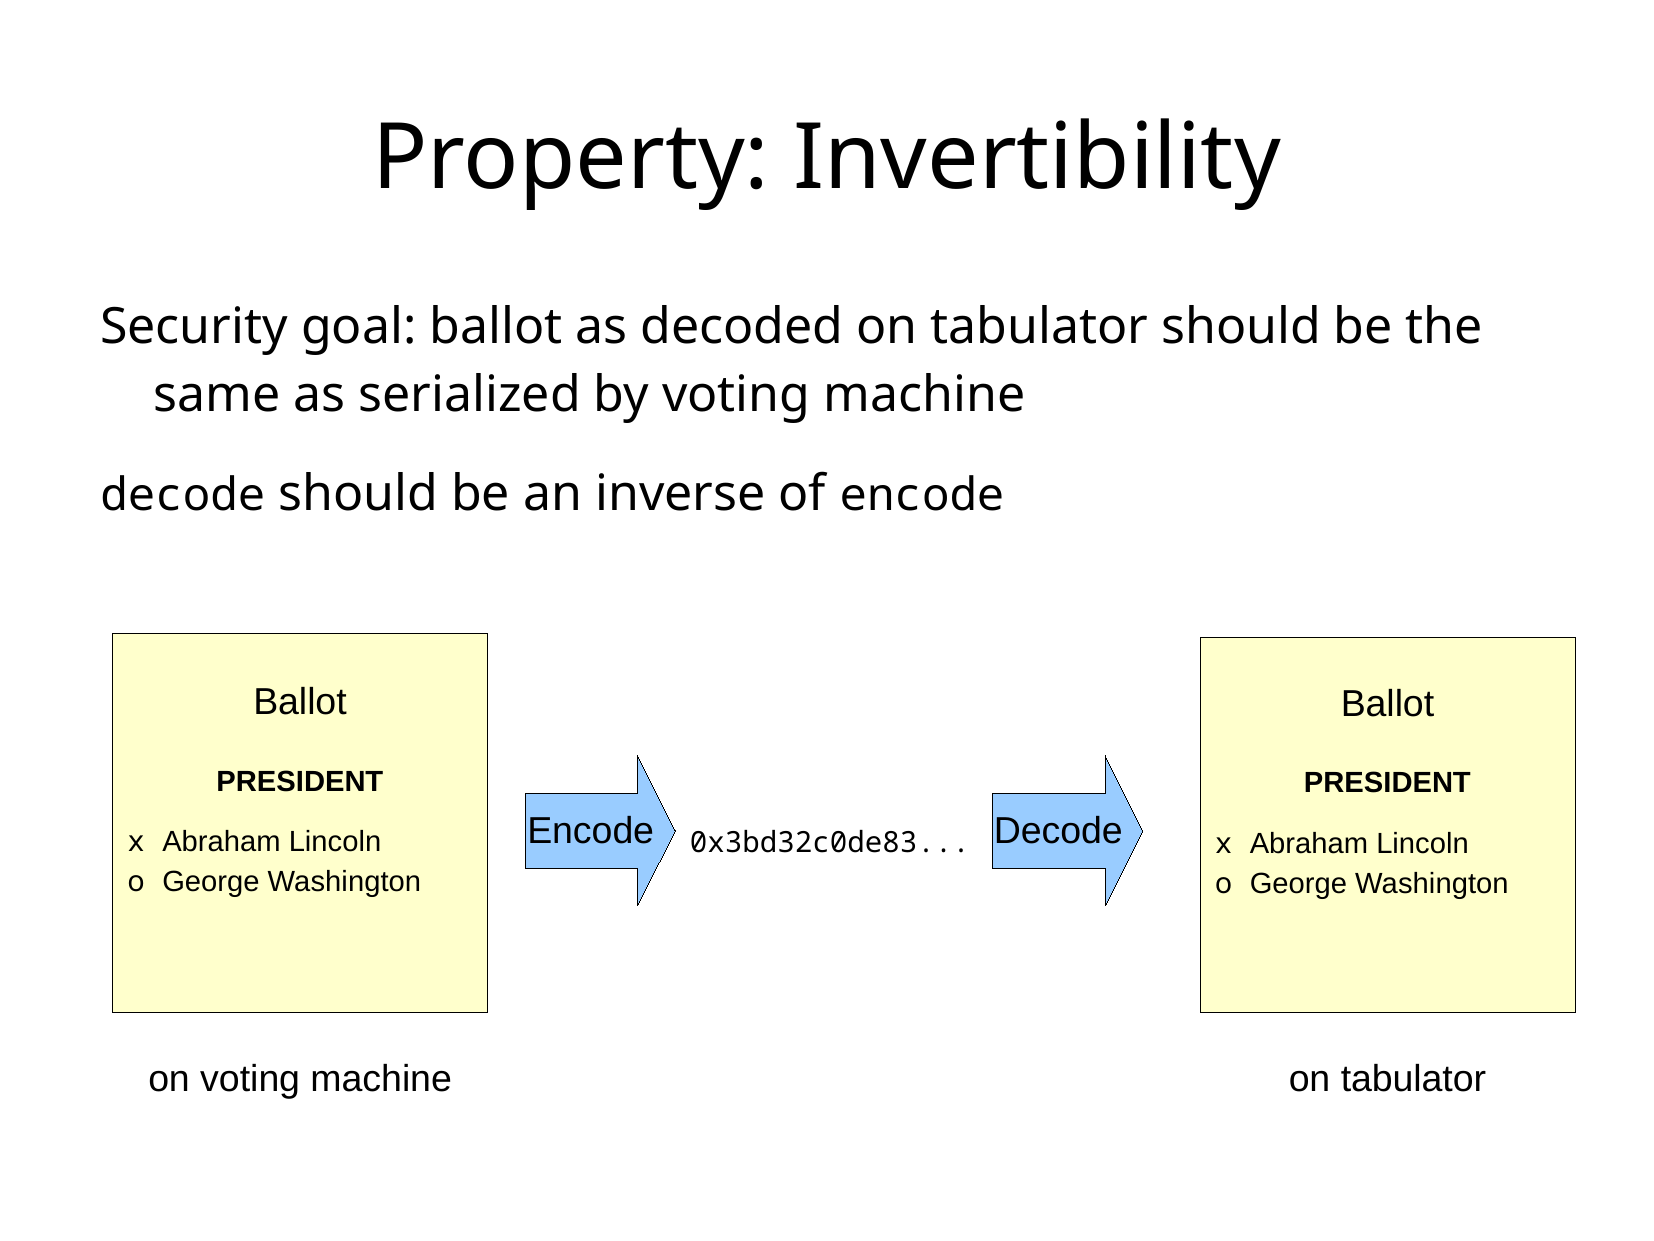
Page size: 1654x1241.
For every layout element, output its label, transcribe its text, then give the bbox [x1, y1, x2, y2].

text_box Decode [992, 755, 1143, 906]
list Security goal: ballot as decoded on tabulator should be the same as serialized by voting machine decode should be an inverse of encode [82, 290, 1571, 1072]
text_box Encode [525, 755, 676, 906]
text_box Ballot PRESIDENT x Abraham Lincoln o George Washington [1200, 637, 1576, 1013]
title Property: Invertibility [82, 49, 1571, 257]
text_box 0x3bd32c0de83... [675, 813, 992, 863]
text_box on voting machine [112, 1050, 488, 1107]
text_box Ballot PRESIDENT x Abraham Lincoln o George Washington [112, 633, 488, 1013]
text_box on tabulator [1200, 1050, 1576, 1107]
